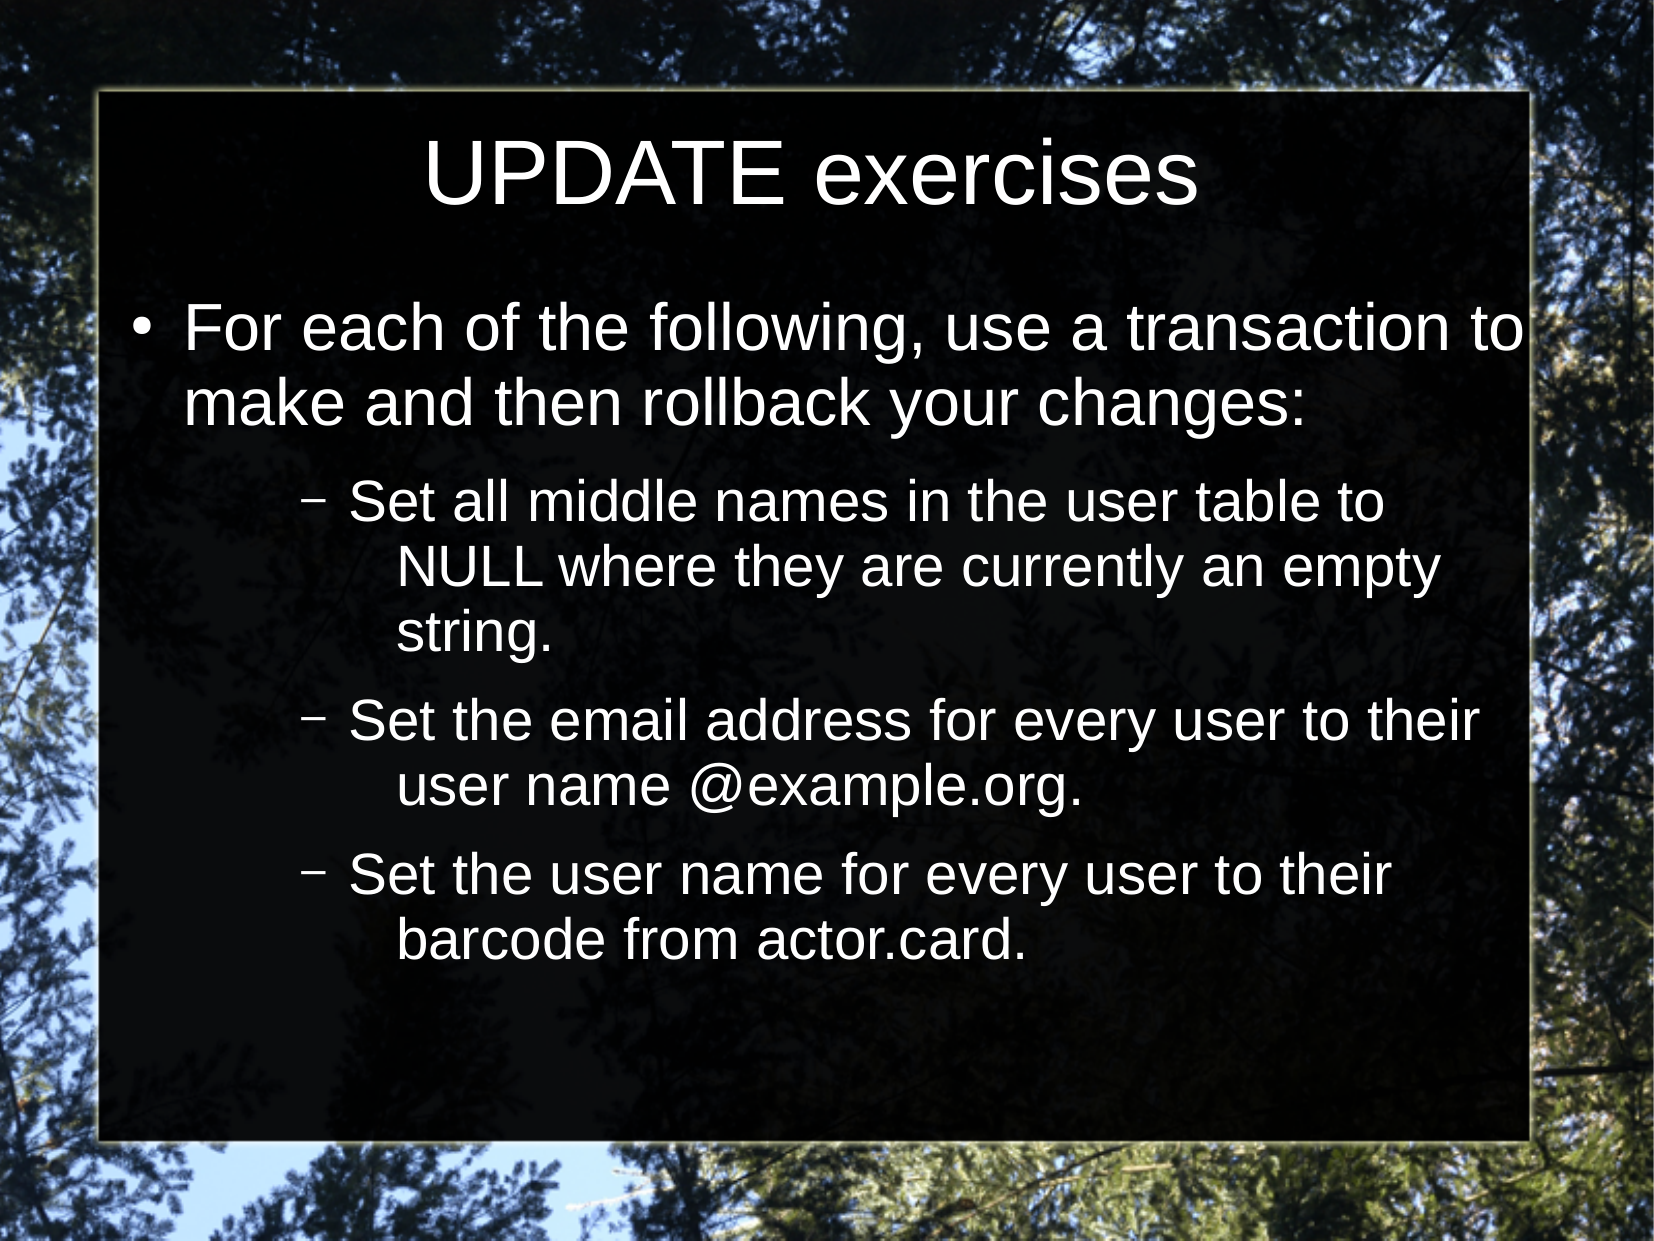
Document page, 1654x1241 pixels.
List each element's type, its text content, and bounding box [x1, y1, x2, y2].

picture [0, 0, 1654, 1241]
list For each of the following, use a transaction to make and then rollback your changes: Set all middle names in the user table to NULL where they are currently an empty string. Set the email address for every user to their user name @example.org. Set the user name for every user to their barcode from actor.card. [112, 290, 1536, 1010]
title UPDATE exercises [88, 88, 1536, 257]
